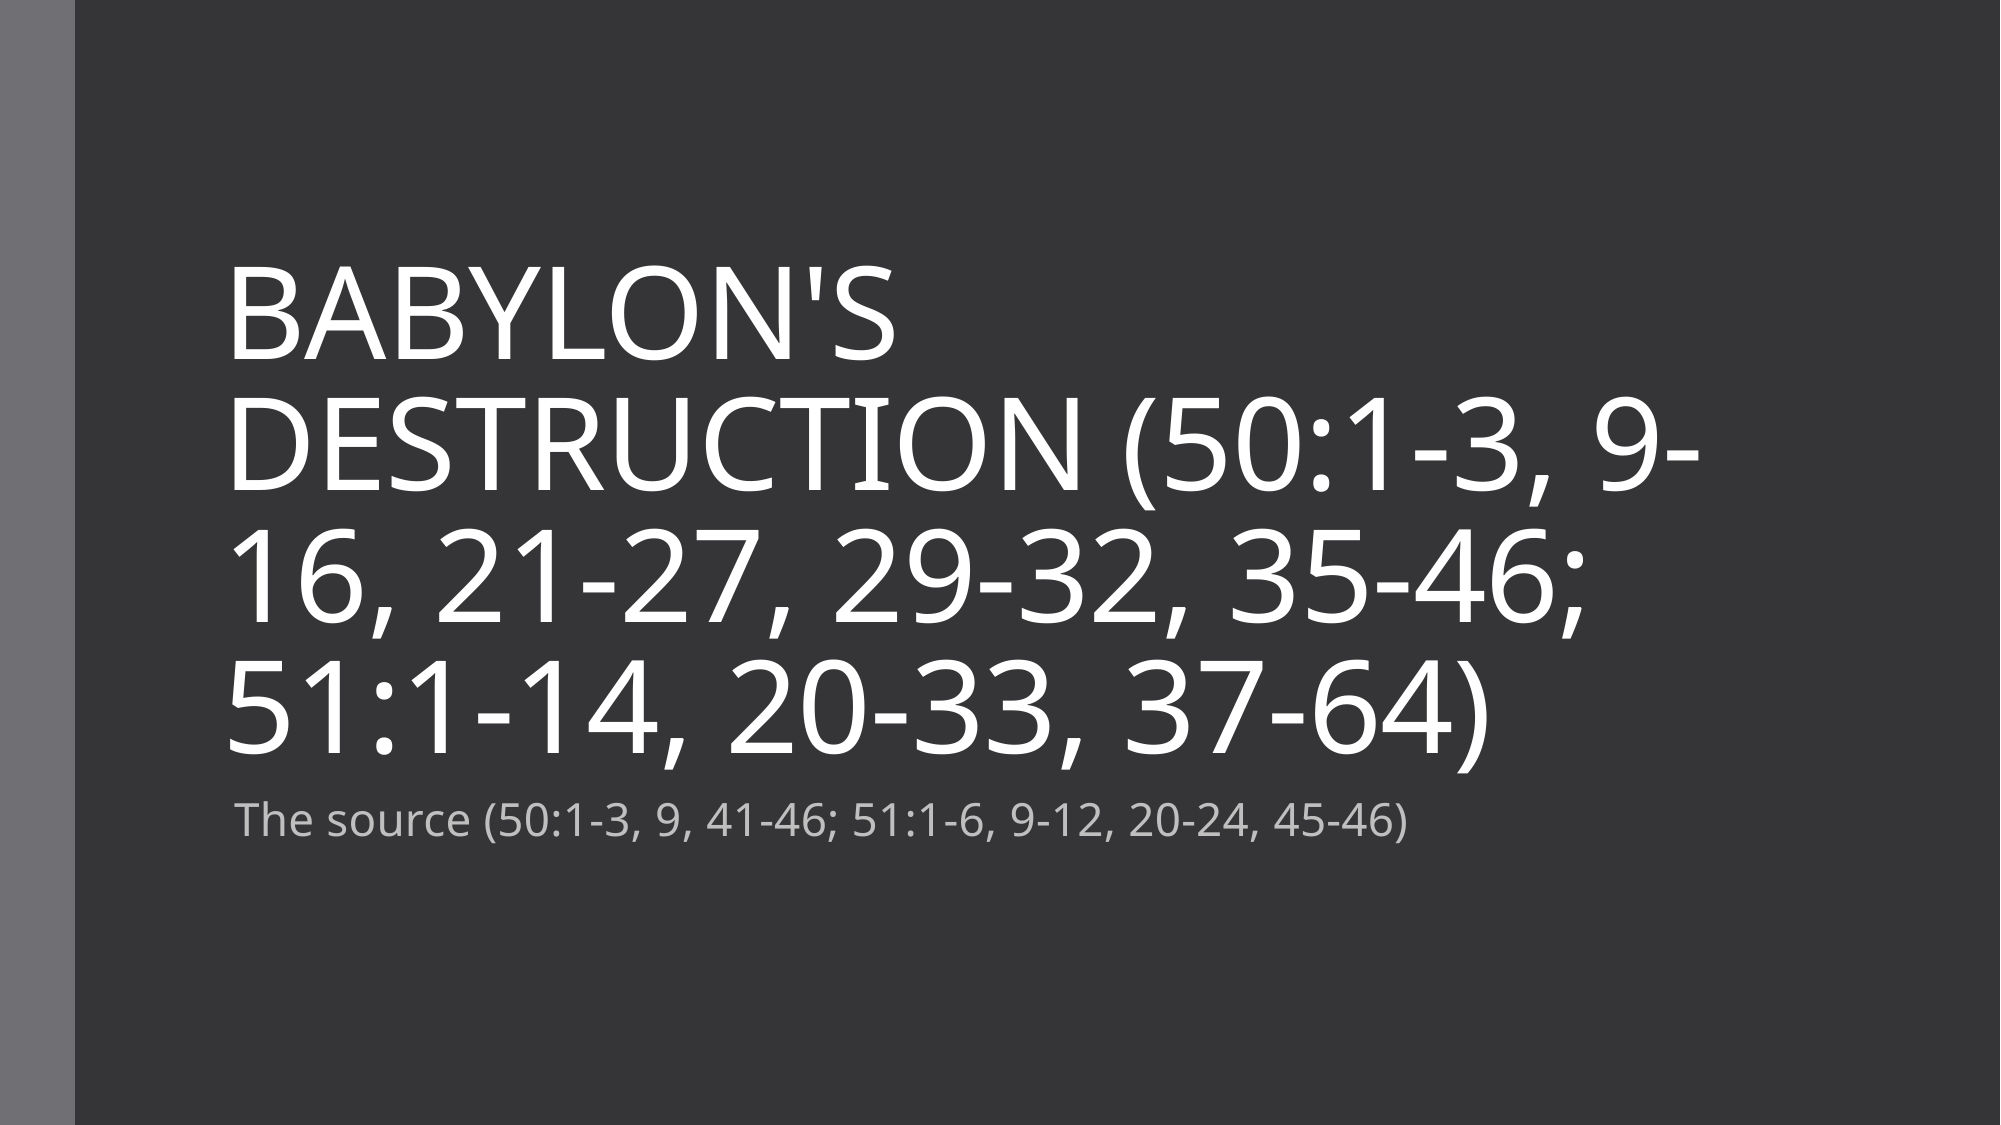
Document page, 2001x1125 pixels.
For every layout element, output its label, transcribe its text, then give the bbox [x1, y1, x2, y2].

title BABYLON'S DESTRUCTION (50:1-3, 9-16, 21-27, 29-32, 35-46; 51:1-14, 20-33, 37-64) [206, 124, 1752, 787]
subtitle The source (50:1-3, 9, 41-46; 51:1-6, 9-12, 20-24, 45-46) [206, 787, 1752, 1066]
